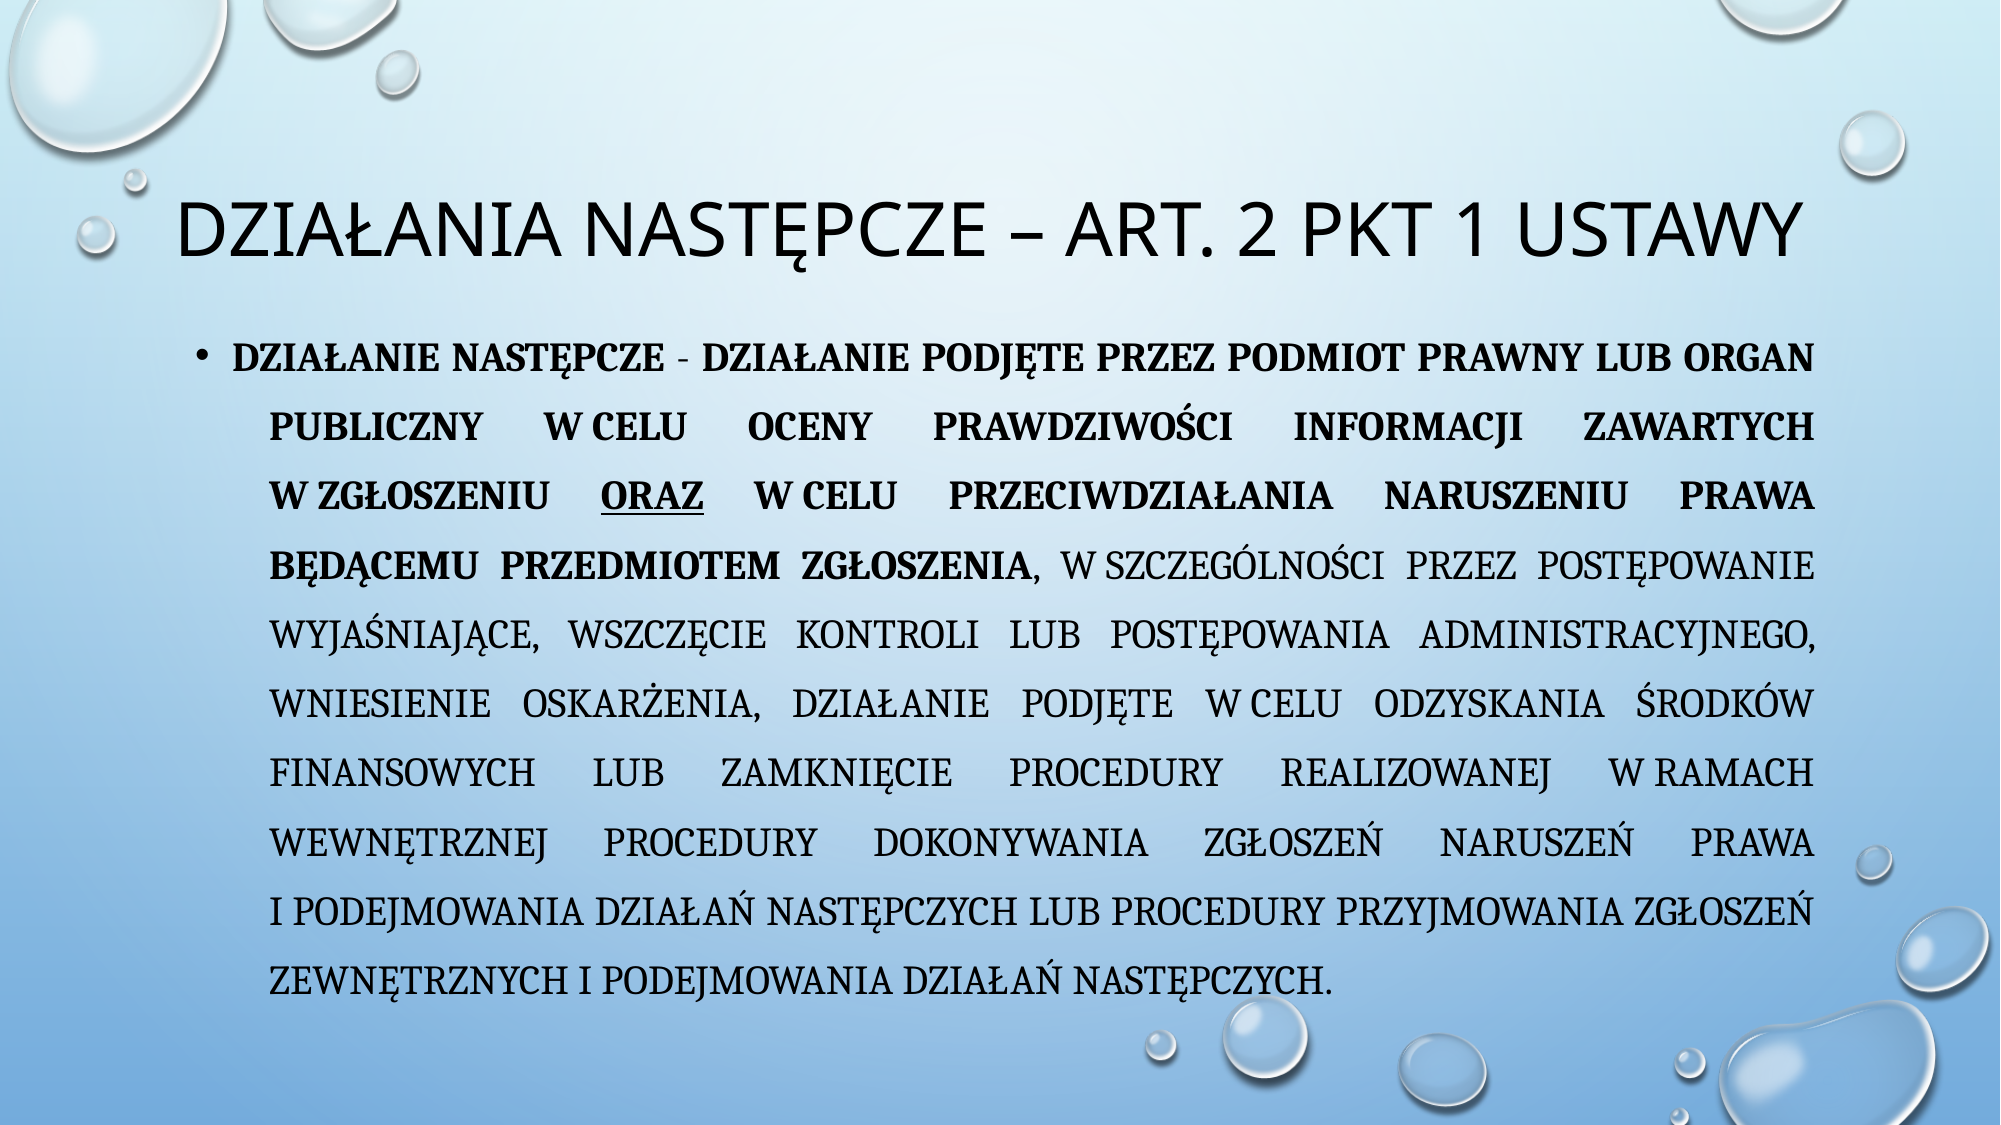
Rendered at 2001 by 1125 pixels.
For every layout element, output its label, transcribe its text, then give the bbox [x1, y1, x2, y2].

title Działania następcze – art. 2 pkt 1 ustawy [149, 101, 1851, 364]
list Działanie następcze - działanie podjęte przez podmiot prawny lub organ publiczny w celu oceny prawdziwości informacji zawartych w zgłoszeniu oraz w celu przeciwdziałania naruszeniu prawa będącemu przedmiotem zgłoszenia, w szczególności przez postępowanie wyjaśniające, wszczęcie kontroli lub postępowania administracyjnego, wniesienie oskarżenia, działanie podjęte w celu odzyskania środków finansowych lub zamknięcie procedury realizowanej w ramach wewnętrznej procedury dokonywania zgłoszeń naruszeń prawa i podejmowania działań następczych lub procedury przyjmowania zgłoszeń zewnętrznych i podejmowania działań następczych. [180, 302, 1831, 1016]
